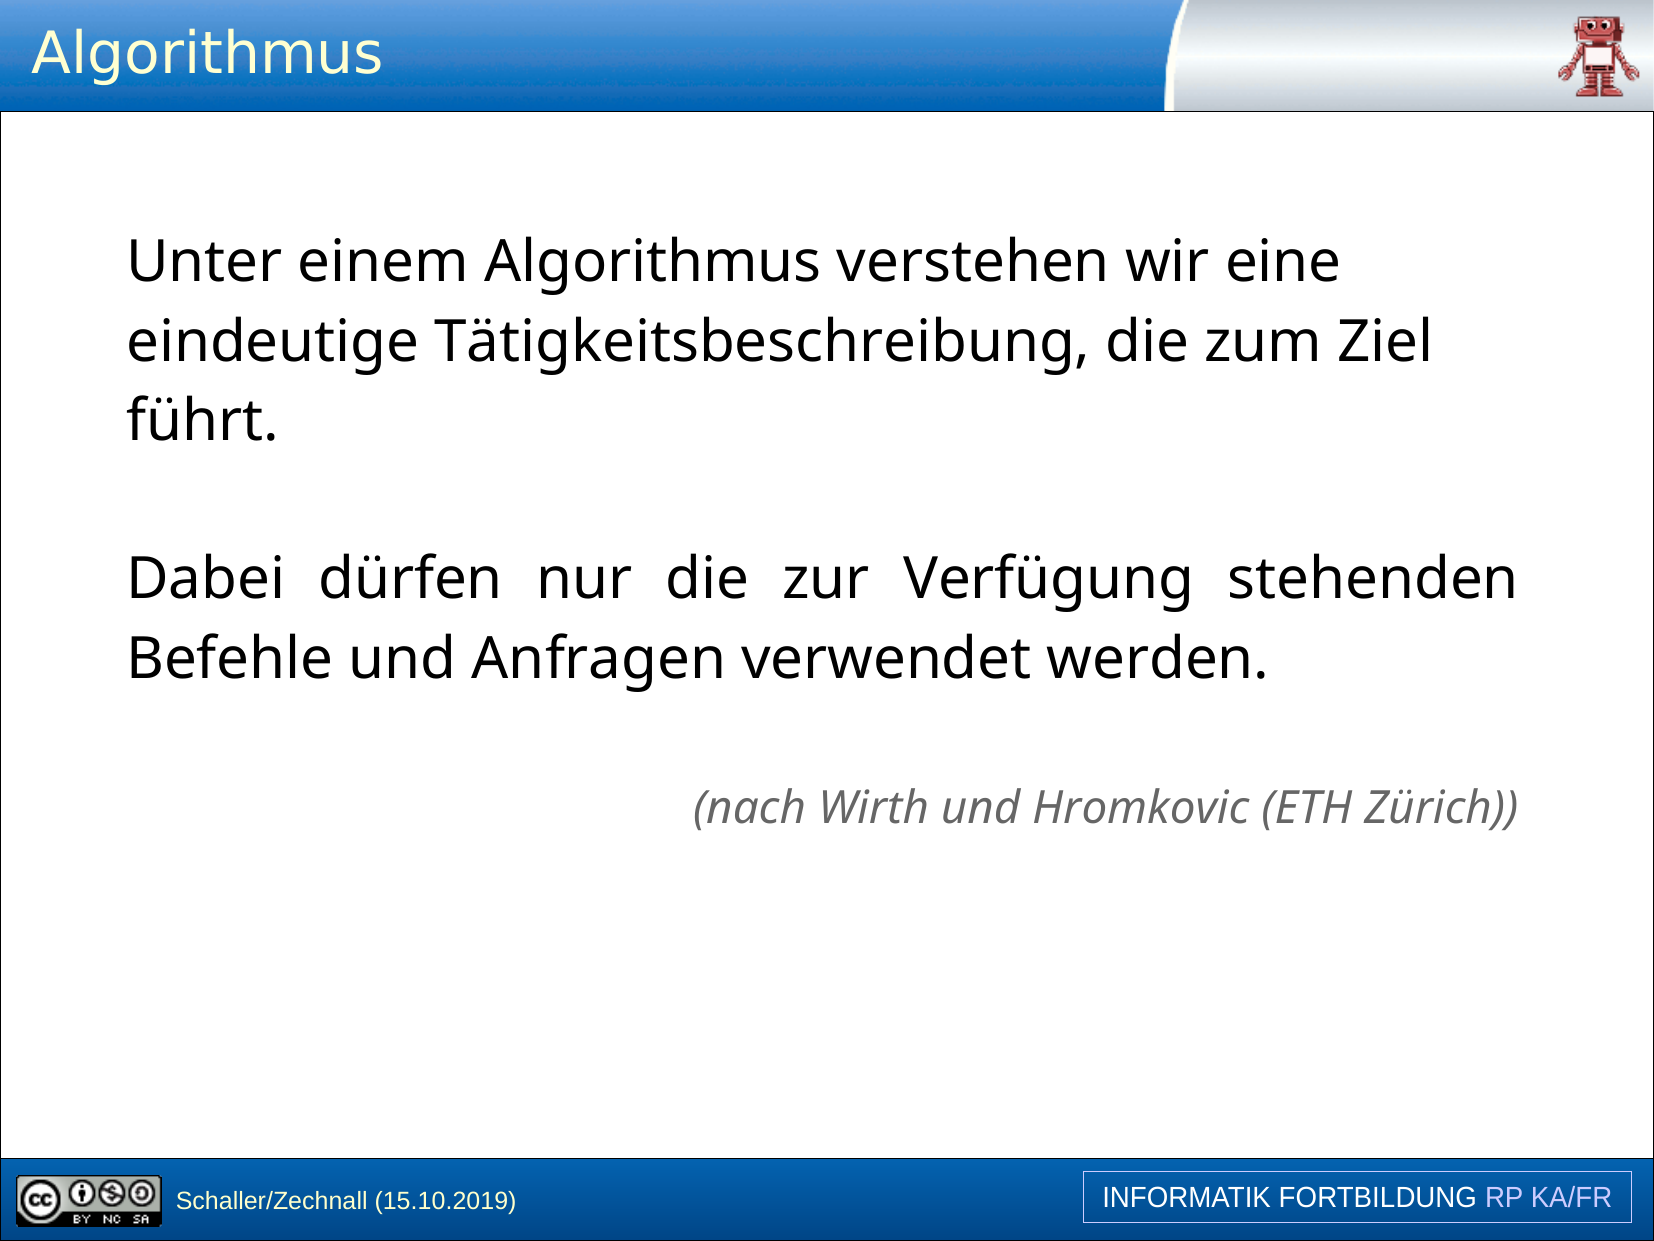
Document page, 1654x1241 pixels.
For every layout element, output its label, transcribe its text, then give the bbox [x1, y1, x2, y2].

picture [16, 1175, 162, 1227]
title Algorithmus [31, 14, 1151, 92]
picture [0, 0, 1654, 111]
text_box Unter einem Algorithmus verstehen wir eine eindeutige Tätigkeitsbeschreibung, die zum Ziel führt. Dabei dürfen nur die zur Verfügung stehenden Befehle und Anfragen verwendet werden. (nach Wirth und Hromkovic (ETH Zürich)) [126, 219, 1520, 861]
